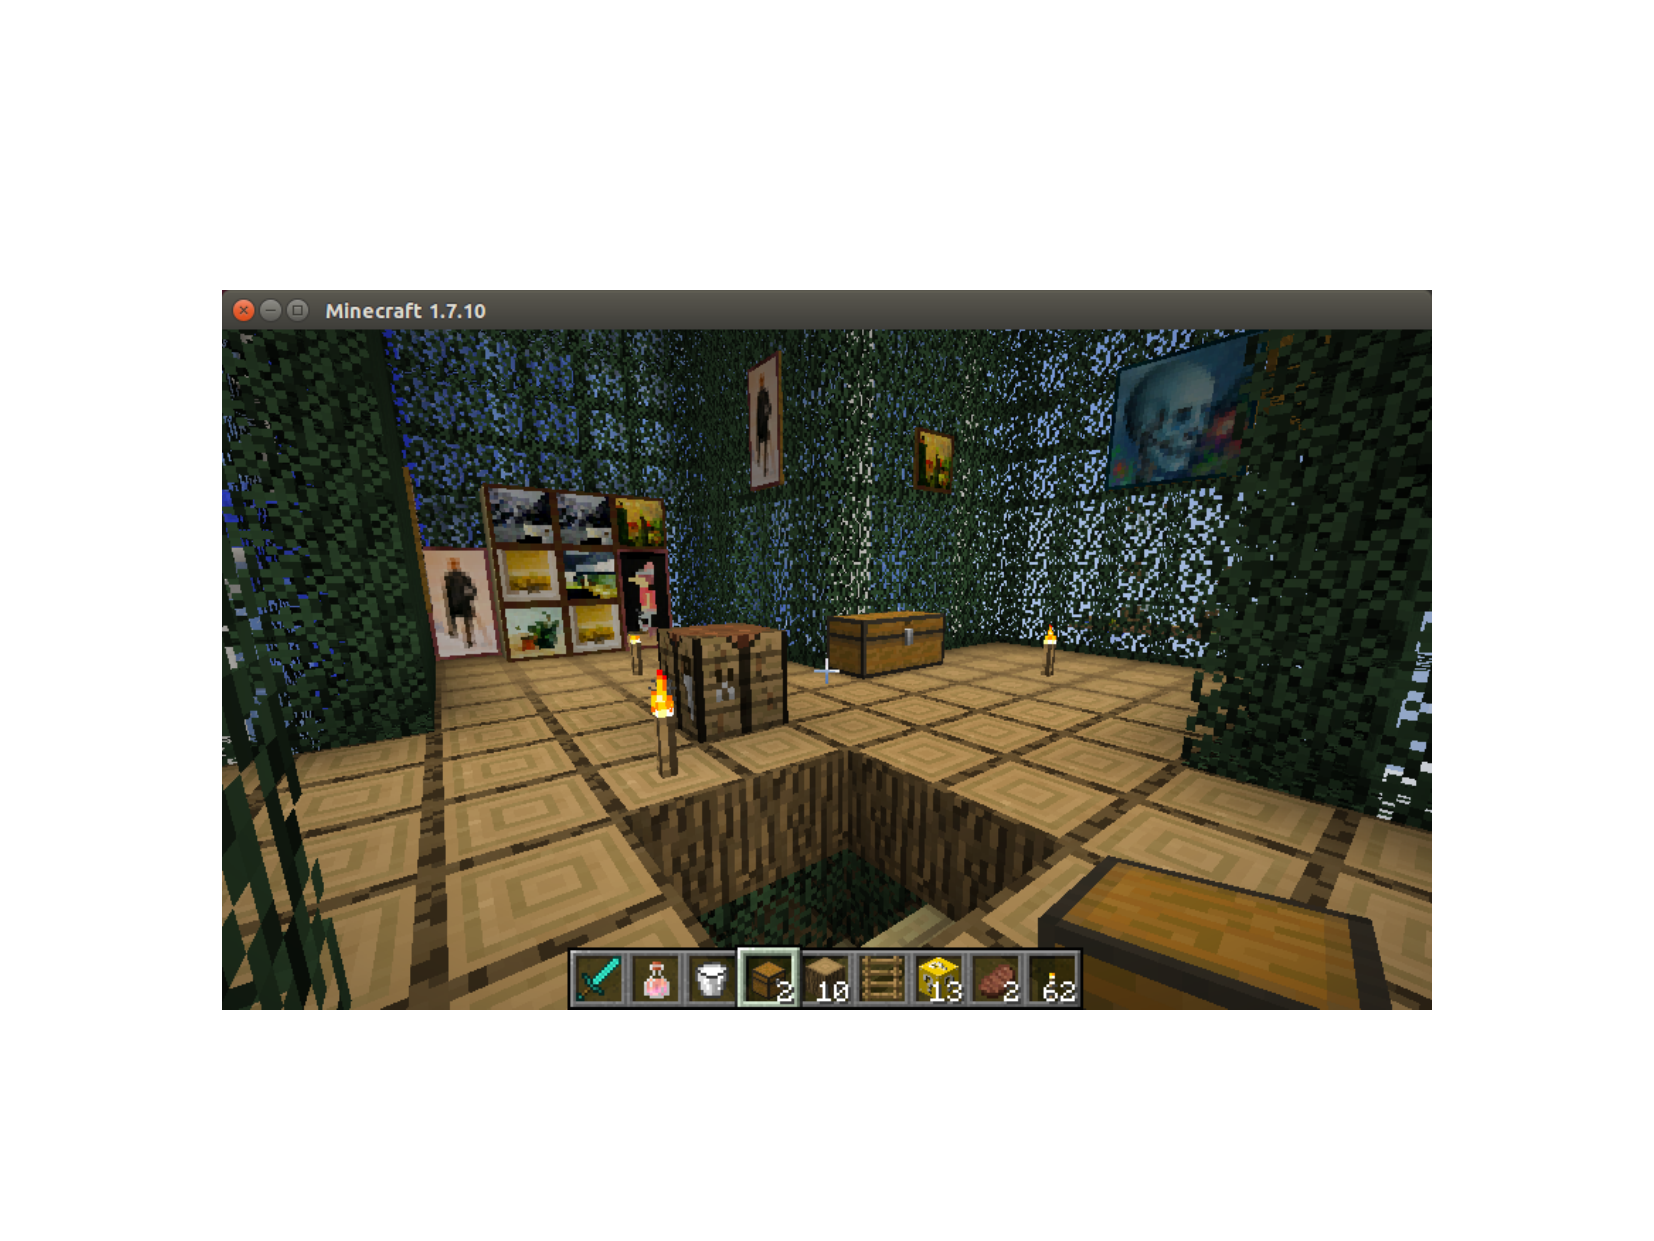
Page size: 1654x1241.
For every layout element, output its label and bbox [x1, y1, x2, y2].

picture [222, 290, 1432, 1010]
